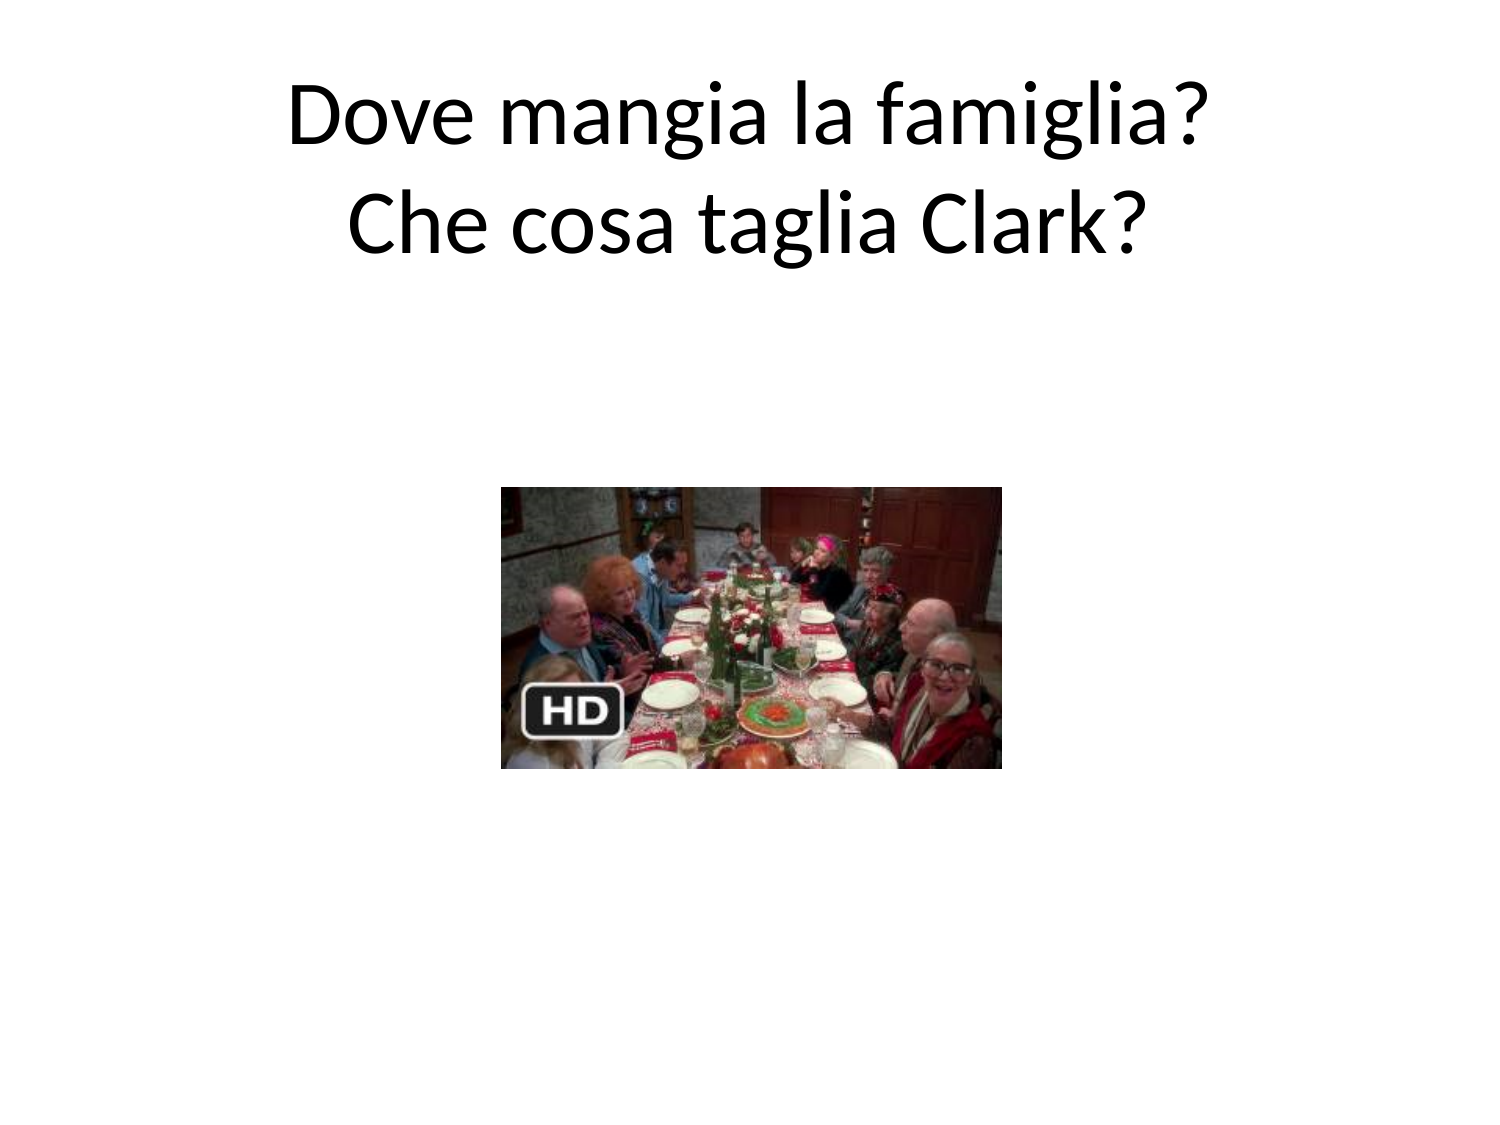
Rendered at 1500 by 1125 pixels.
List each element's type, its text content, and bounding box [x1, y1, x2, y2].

title Dove mangia la famiglia? Che cosa taglia Clark? [75, 45, 1425, 262]
picture [501, 487, 1002, 769]
list [75, 262, 1425, 1005]
